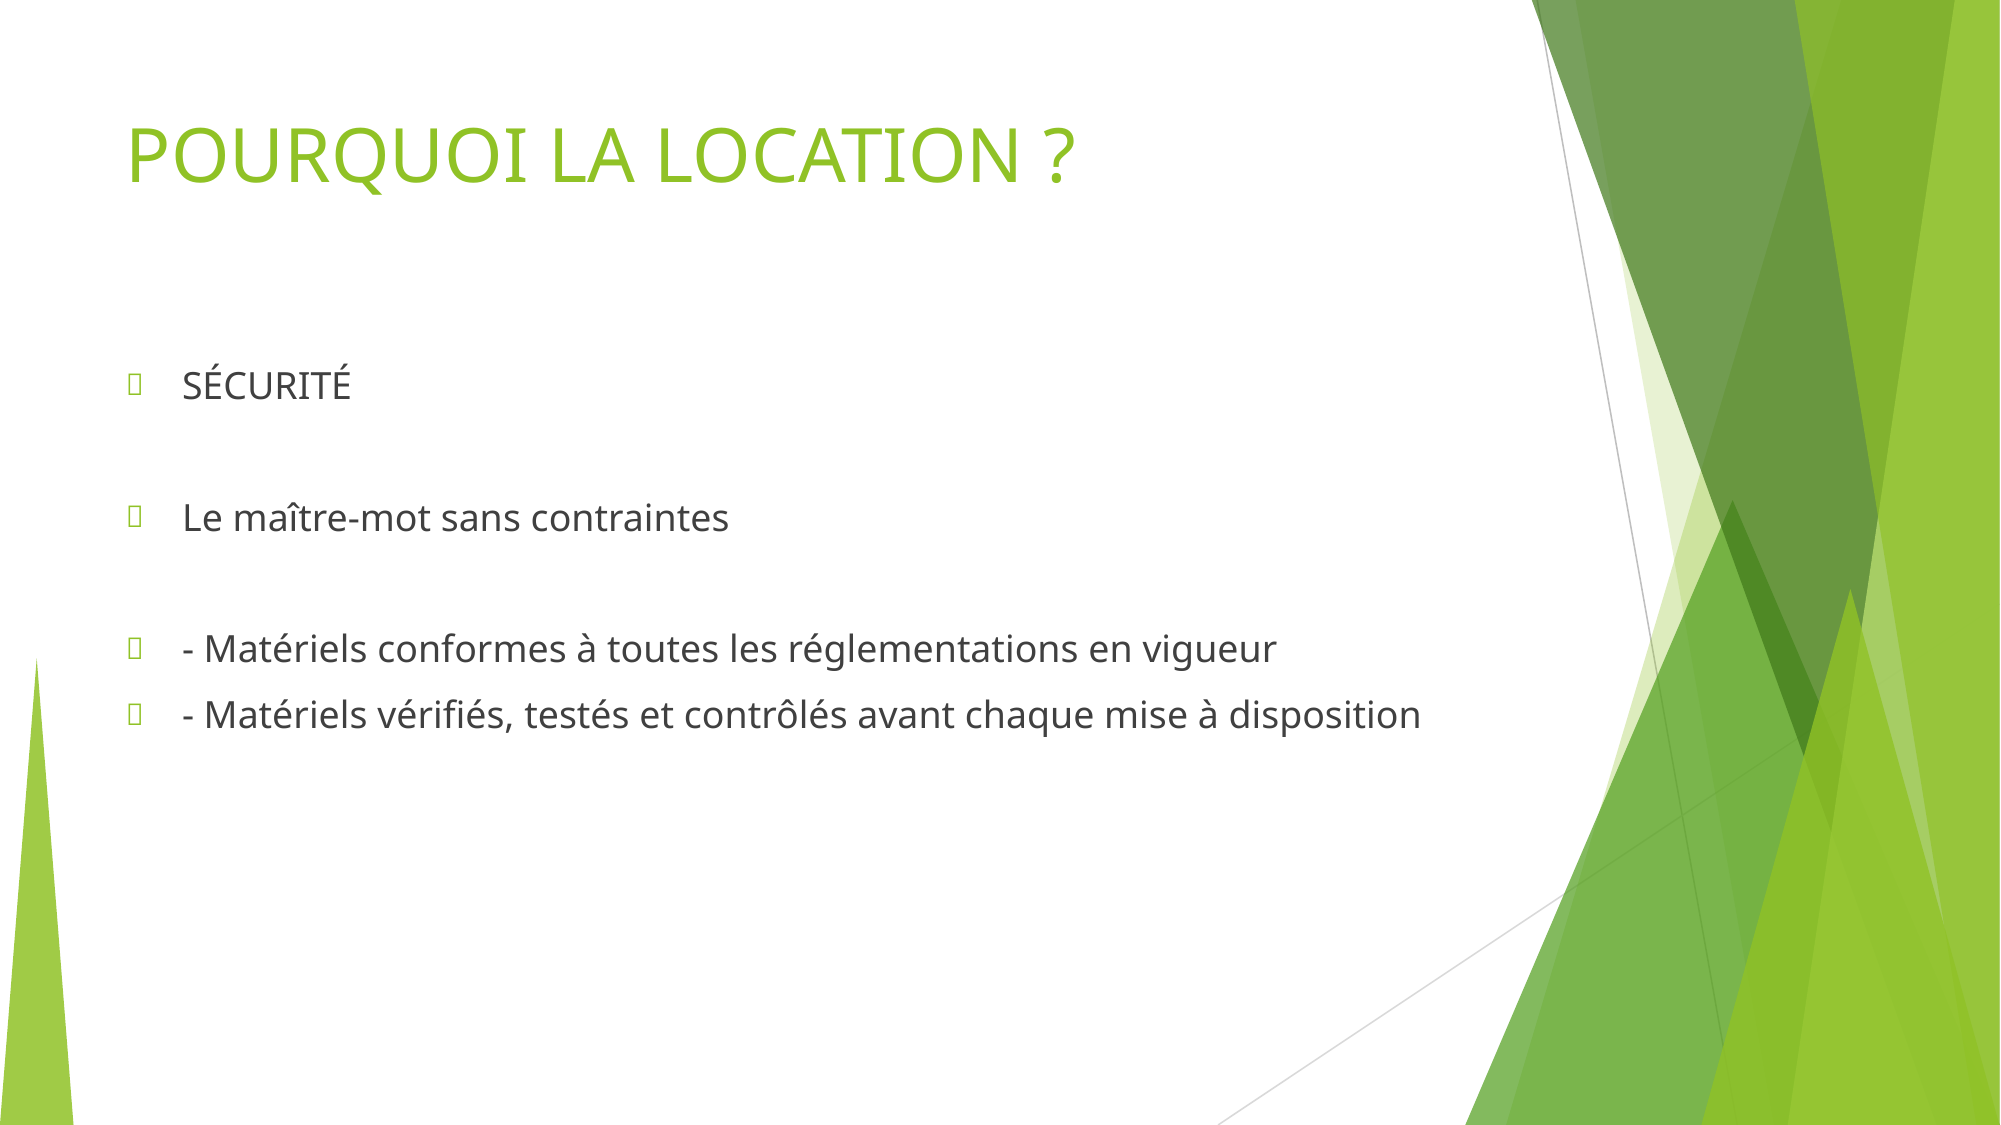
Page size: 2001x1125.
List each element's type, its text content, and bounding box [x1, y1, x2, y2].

list SÉCURITÉ Le maître-mot sans contraintes - Matériels conformes à toutes les réglementations en vigueur - Matériels vérifiés, testés et contrôlés avant chaque mise à disposition [111, 354, 1522, 992]
title POURQUOI LA LOCATION ? [111, 99, 1522, 317]
